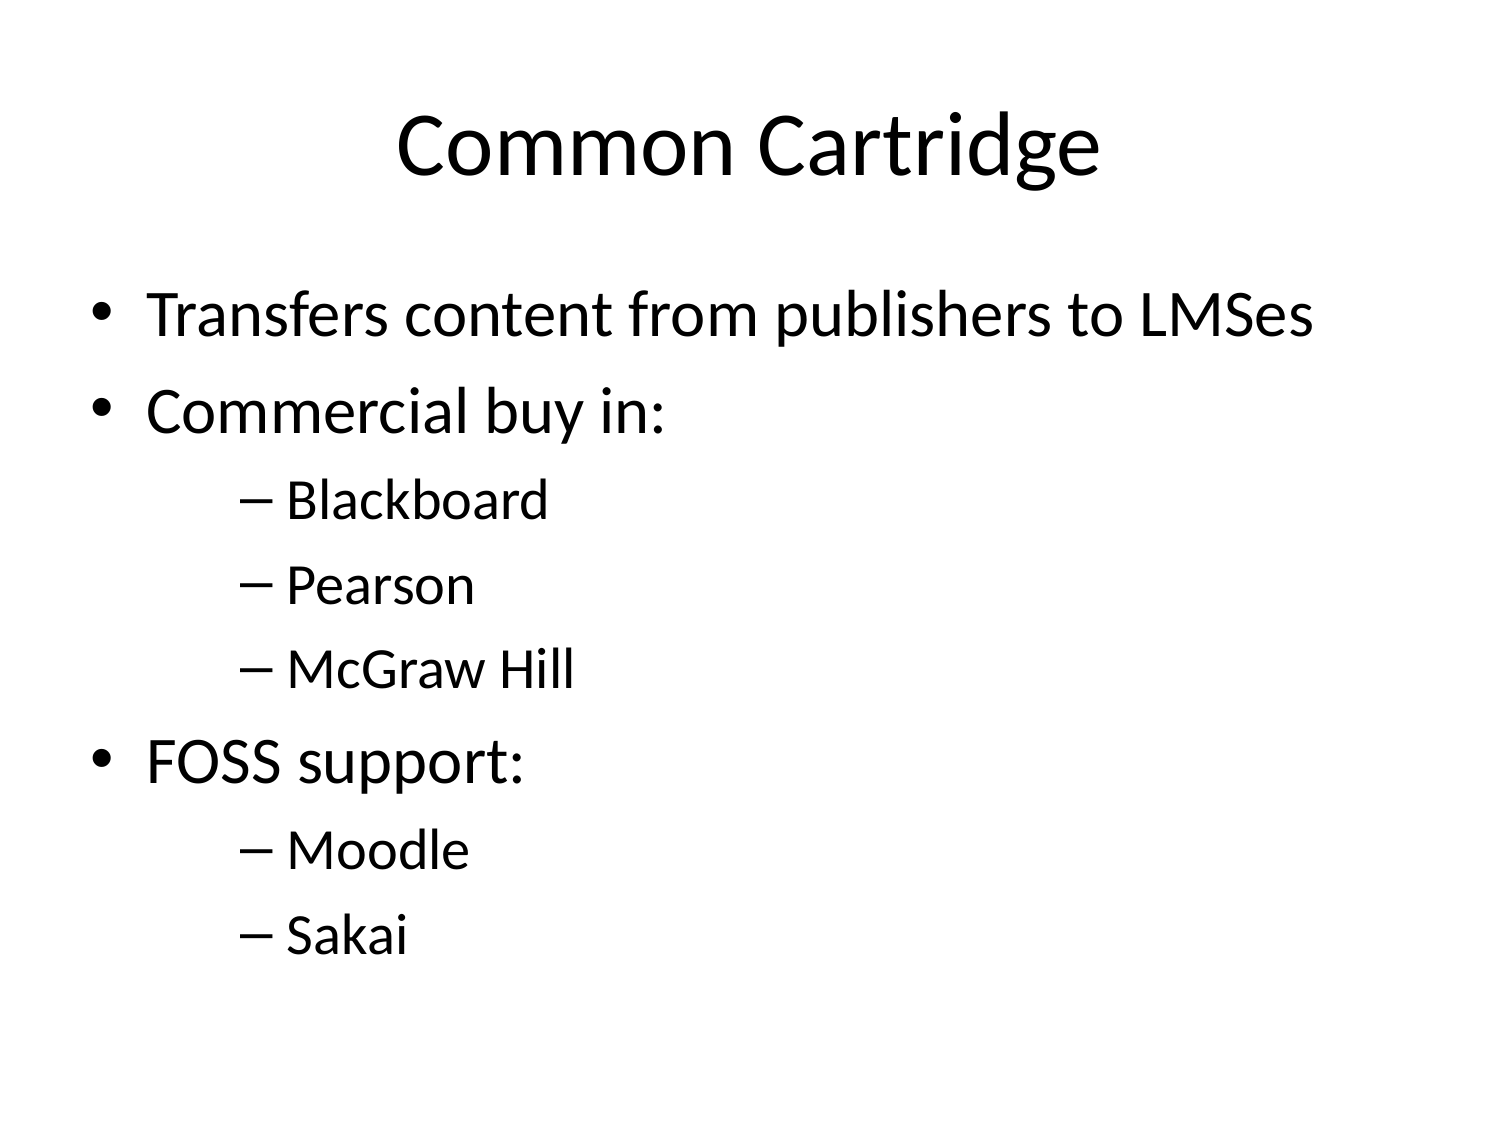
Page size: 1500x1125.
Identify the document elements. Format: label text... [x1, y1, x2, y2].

title Common Cartridge [75, 45, 1426, 233]
list Transfers content from publishers to LMSes Commercial buy in: Blackboard Pearson McGraw Hill FOSS support: Moodle Sakai [75, 262, 1426, 1005]
